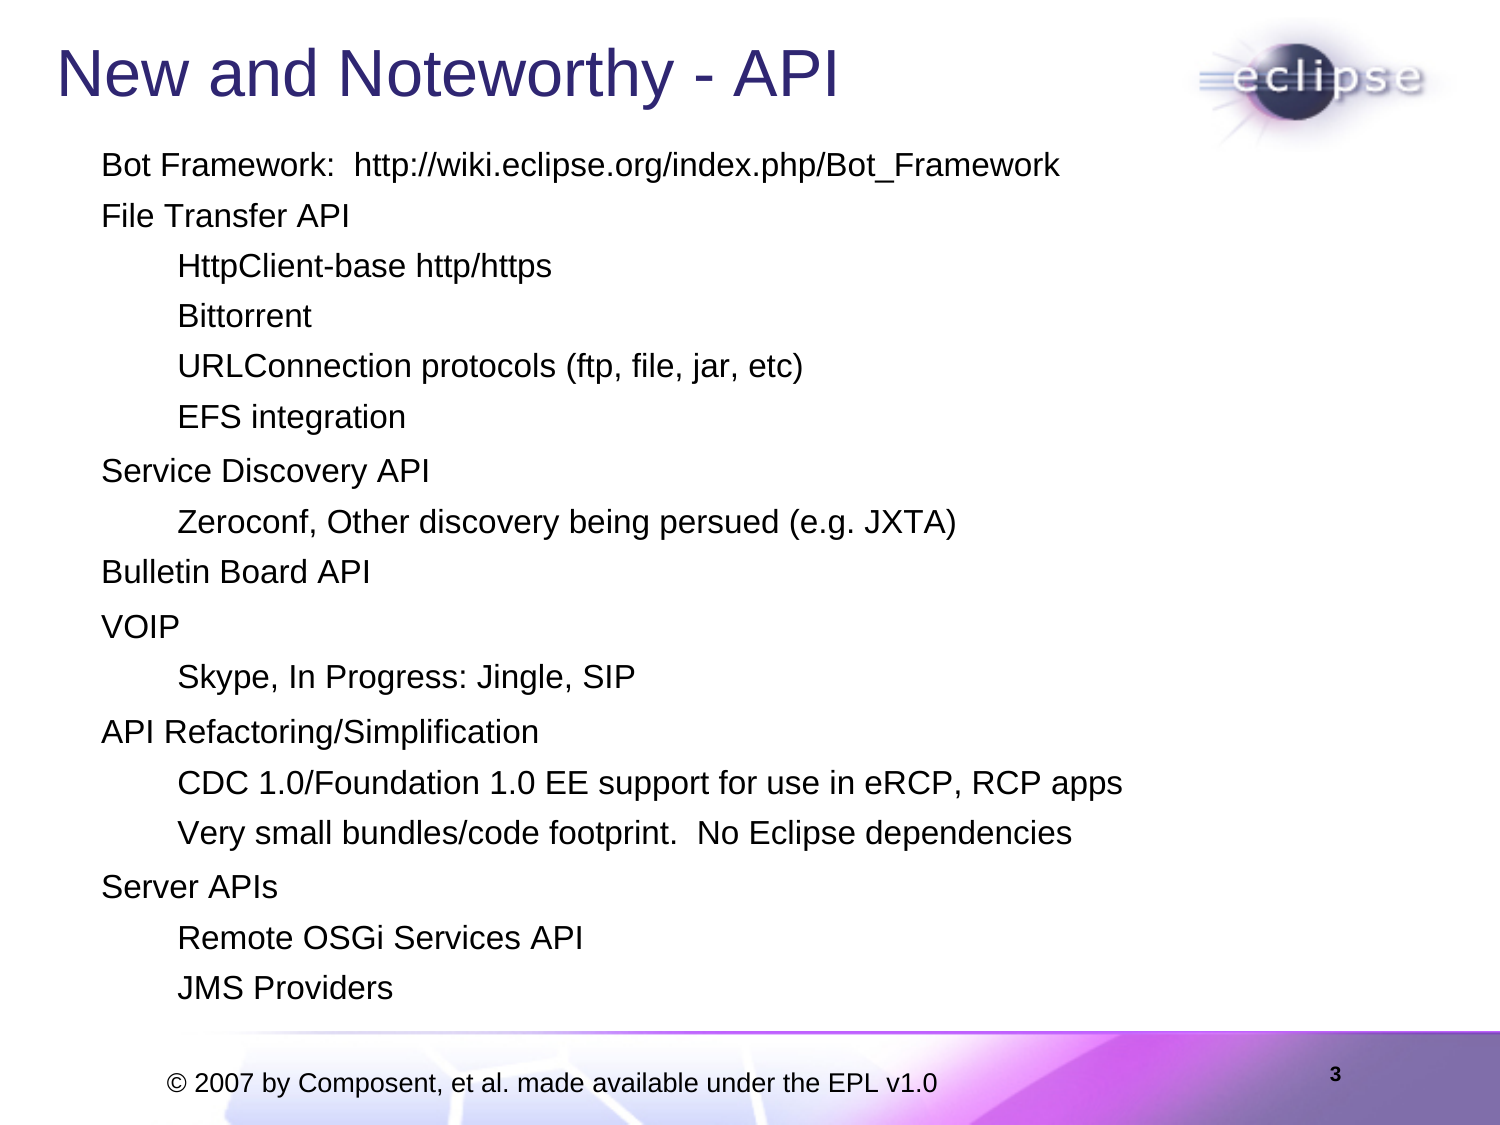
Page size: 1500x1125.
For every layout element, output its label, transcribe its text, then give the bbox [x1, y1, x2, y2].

picture [1164, 17, 1465, 152]
picture [850, 1075, 859, 1083]
title New and Noteworthy - API [41, 35, 1395, 126]
picture [227, 1075, 236, 1090]
list Bot Framework: http://wiki.eclipse.org/index.php/Bot_Framework File Transfer API HttpClient-base http/https Bittorrent URLConnection protocols (ftp, file, jar, etc) EFS integration Service Discovery API Zeroconf, Other discovery being persued (e.g. JXTA) Bulletin Board API VOIP Skype, In Progress: Jingle, SIP API Refactoring/Simplification CDC 1.0/Foundation 1.0 EE support for use in eRCP, RCP apps Very small bundles/code footprint. No Eclipse dependencies Server APIs Remote OSGi Services API JMS Providers [86, 138, 1419, 1073]
picture [92, 1031, 1500, 1125]
picture [925, 1075, 934, 1090]
picture [212, 1075, 221, 1090]
